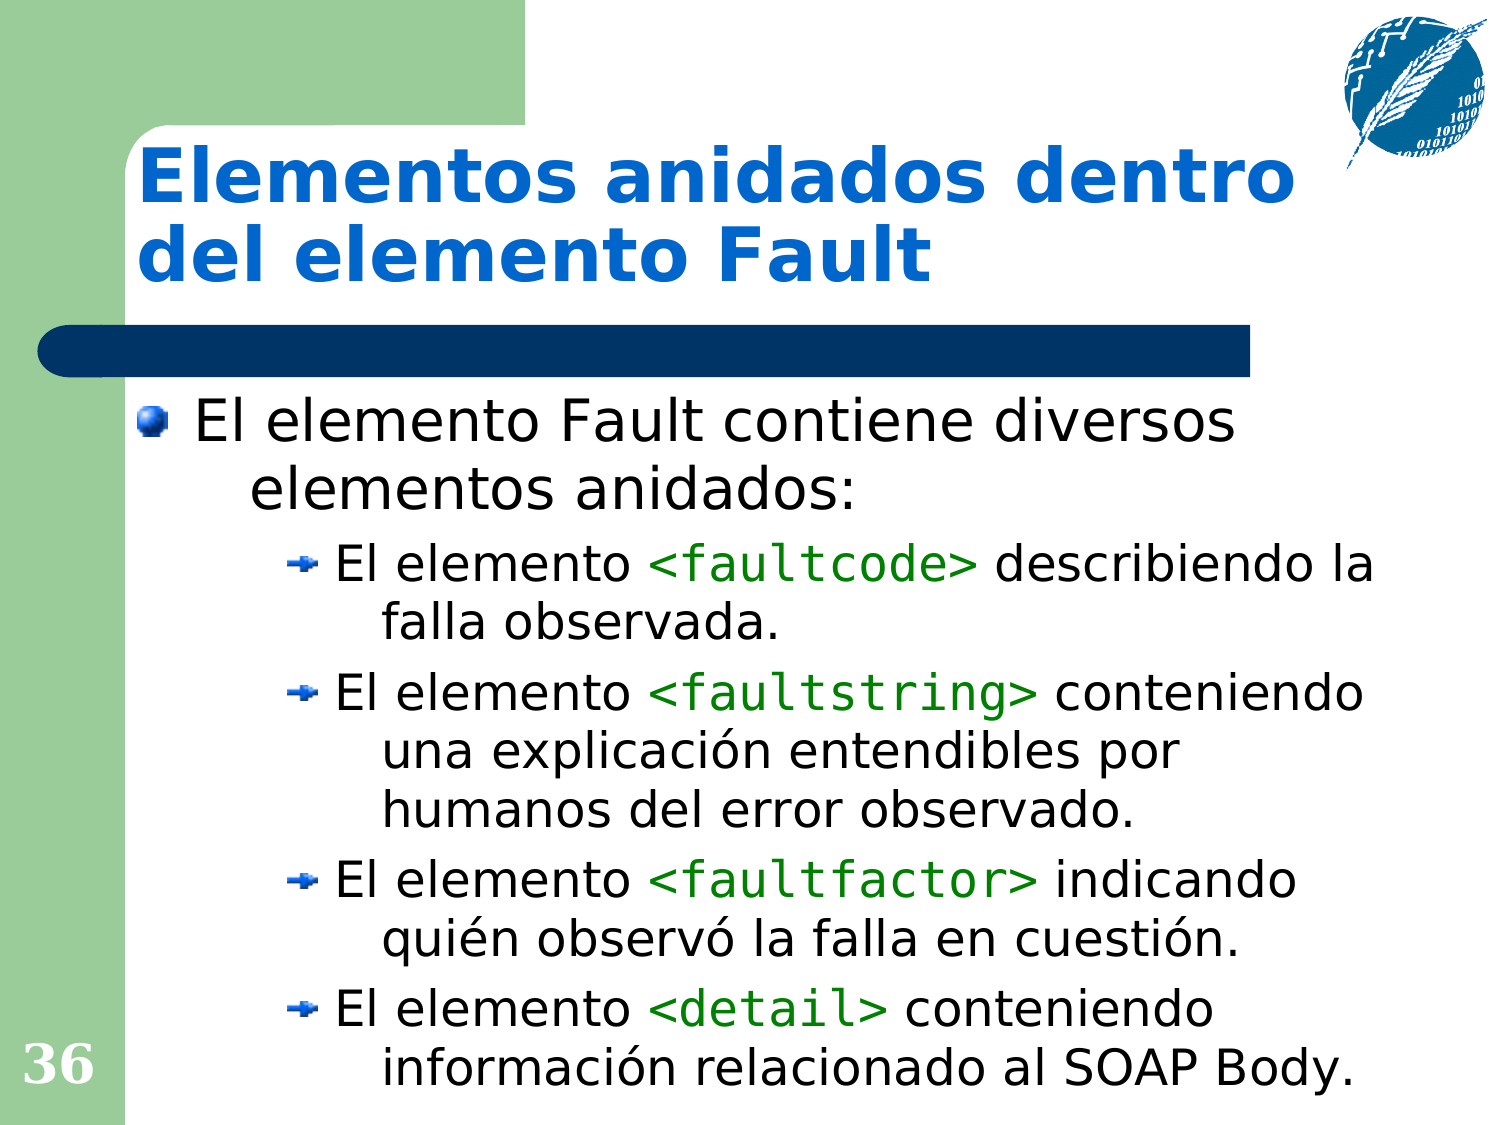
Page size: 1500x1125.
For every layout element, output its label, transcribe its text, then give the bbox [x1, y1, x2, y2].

title Elementos anidados dentro del elemento Fault [136, 135, 1414, 302]
picture [1433, 139, 1440, 147]
list El elemento Fault contiene diversos elementos anidados: El elemento <faultcode> describiendo la falla observada. El elemento <faultstring> conteniendo una explicación entendibles por humanos del error observado. El elemento <faultfactor> indicando quién observó la falla en cuestión. El elemento <detail> conteniendo información relacionado al SOAP Body. [137, 387, 1400, 1097]
picture [1427, 138, 1431, 148]
picture [1416, 140, 1425, 149]
picture [1436, 127, 1450, 136]
picture [1341, 15, 1487, 172]
